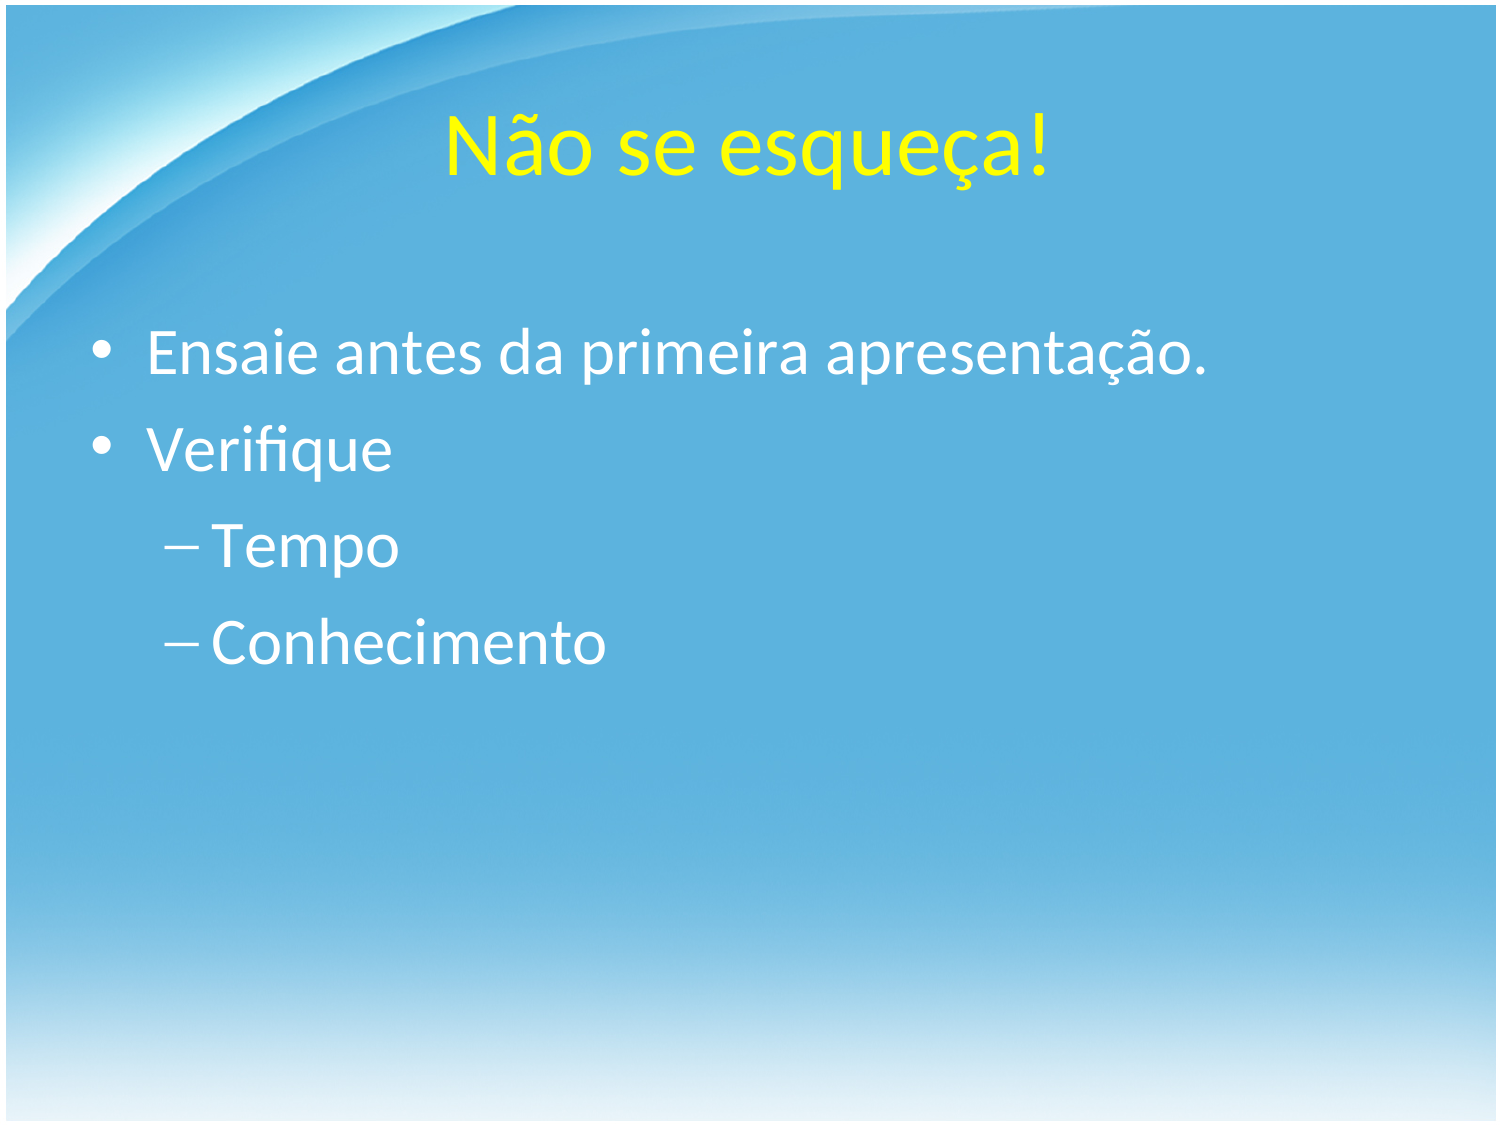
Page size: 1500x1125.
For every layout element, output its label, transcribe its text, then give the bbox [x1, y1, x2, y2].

picture [0, 0, 1500, 1125]
text_box Ensaie antes da primeira apresentação. Verifique Tempo Conhecimento [75, 300, 1426, 1043]
title Não se esqueça! [75, 21, 1425, 257]
